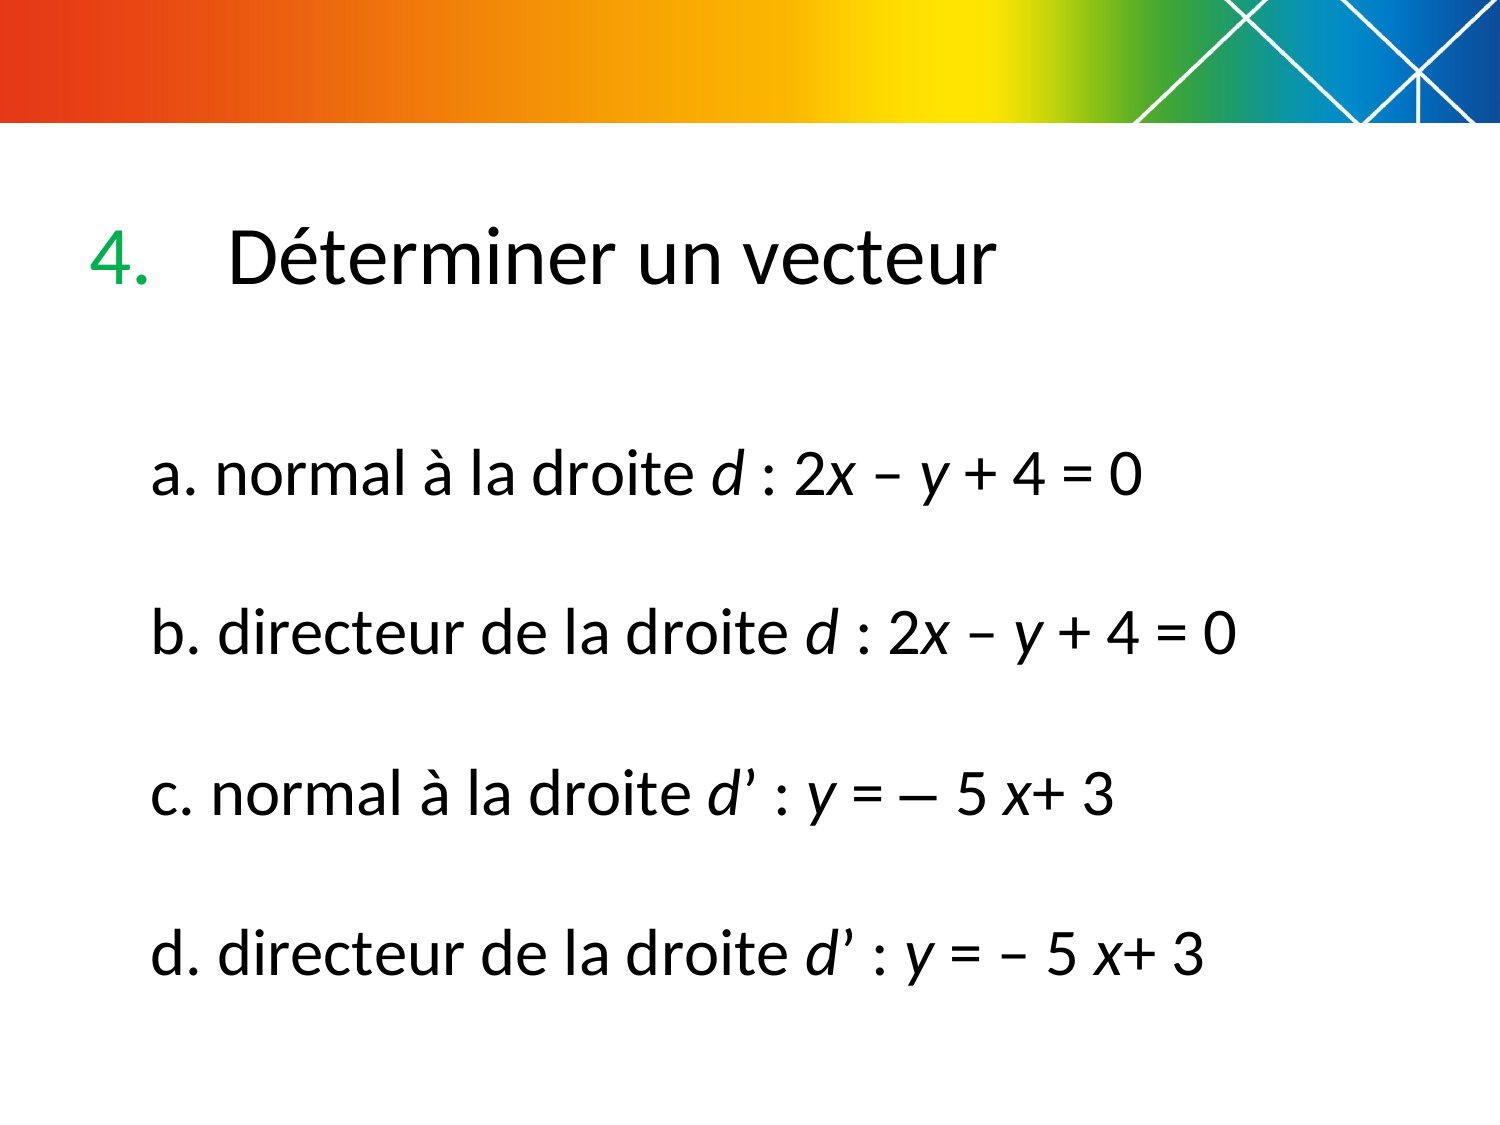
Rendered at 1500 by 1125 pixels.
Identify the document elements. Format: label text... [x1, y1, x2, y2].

picture [0, 0, 1359, 123]
text_box a. normal à la droite d : 2x – y + 4 = 0 b. directeur de la droite d : 2x – y + 4 = 0 c. normal à la droite d’ : y = – 5 x+ 3 d. directeur de la droite d’ : y = – 5 x+ 3 [135, 420, 1365, 1125]
picture [1340, 0, 1500, 123]
text_box Déterminer un vecteur [75, 164, 1500, 339]
